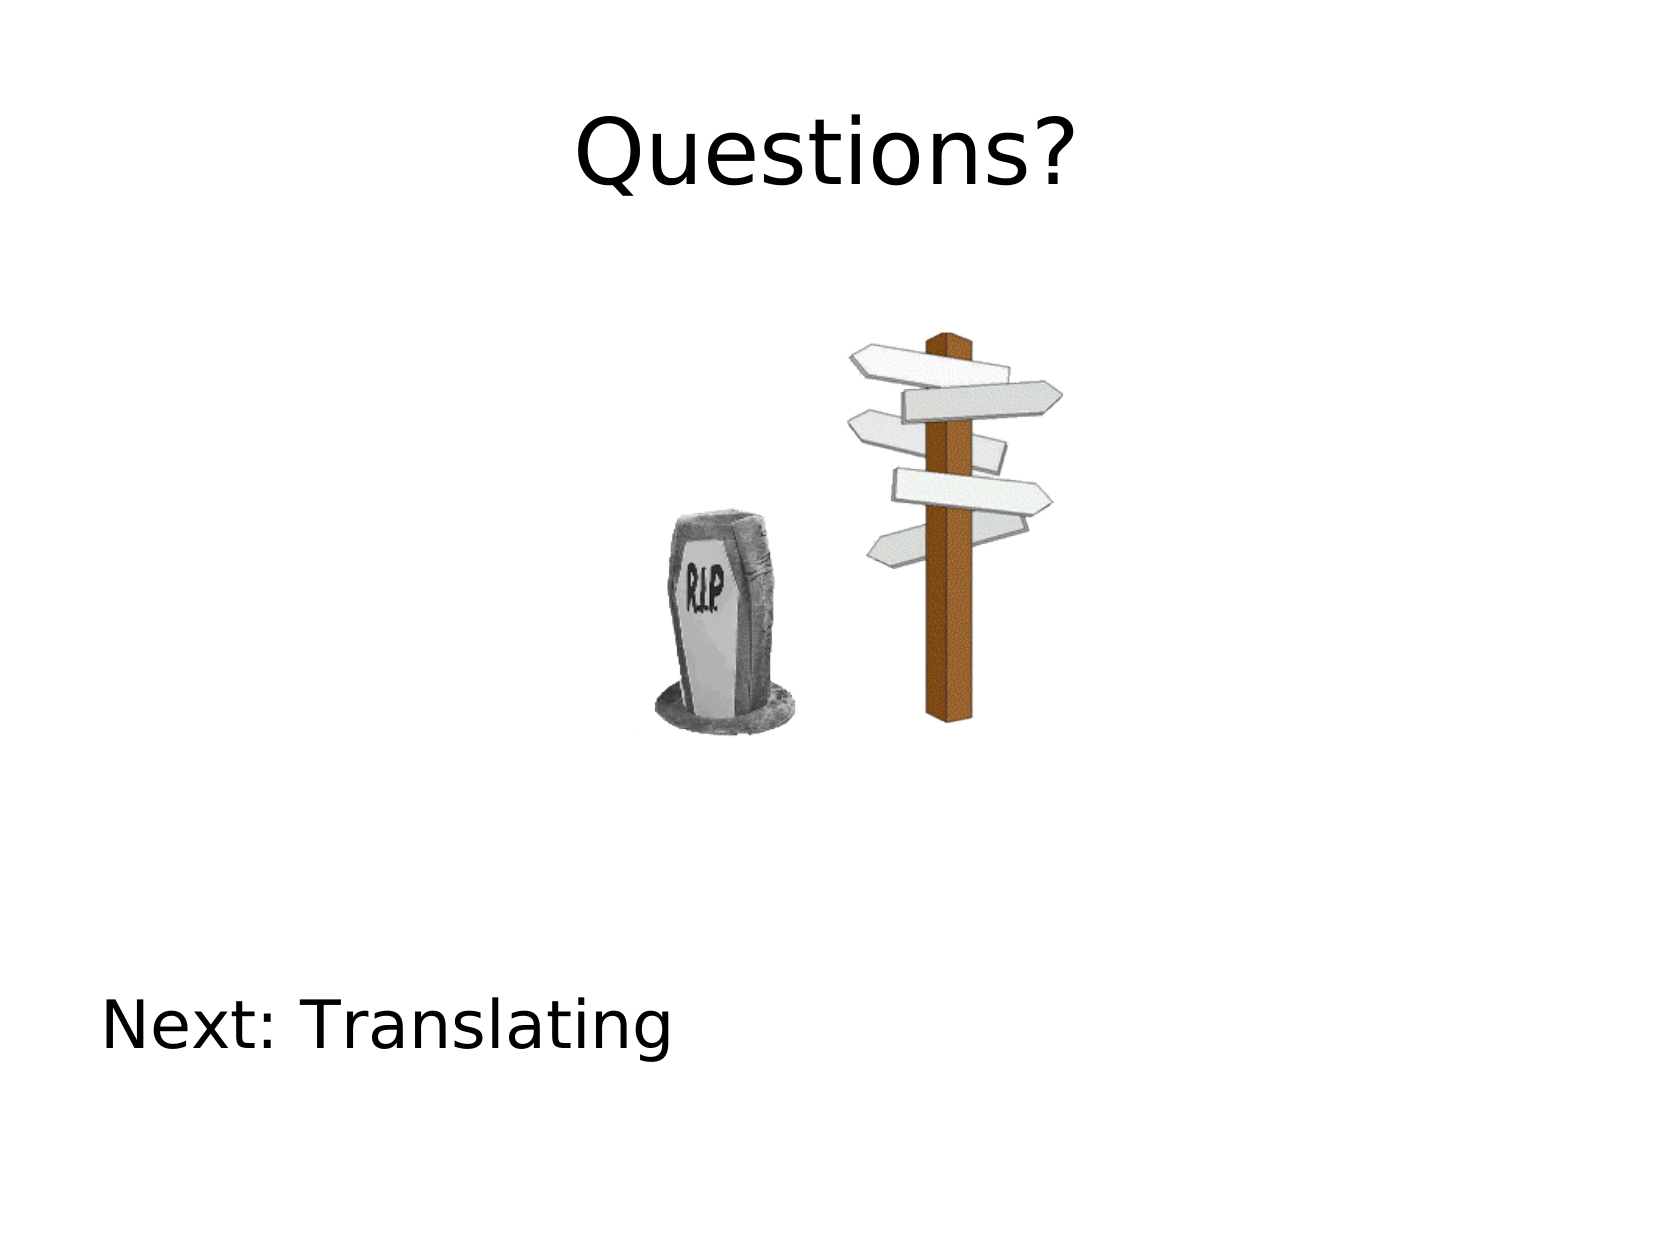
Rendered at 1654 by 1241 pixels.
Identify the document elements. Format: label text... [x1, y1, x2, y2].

title Questions? [82, 49, 1571, 257]
picture [516, 331, 1063, 739]
list Next: Translating [82, 987, 1571, 1111]
